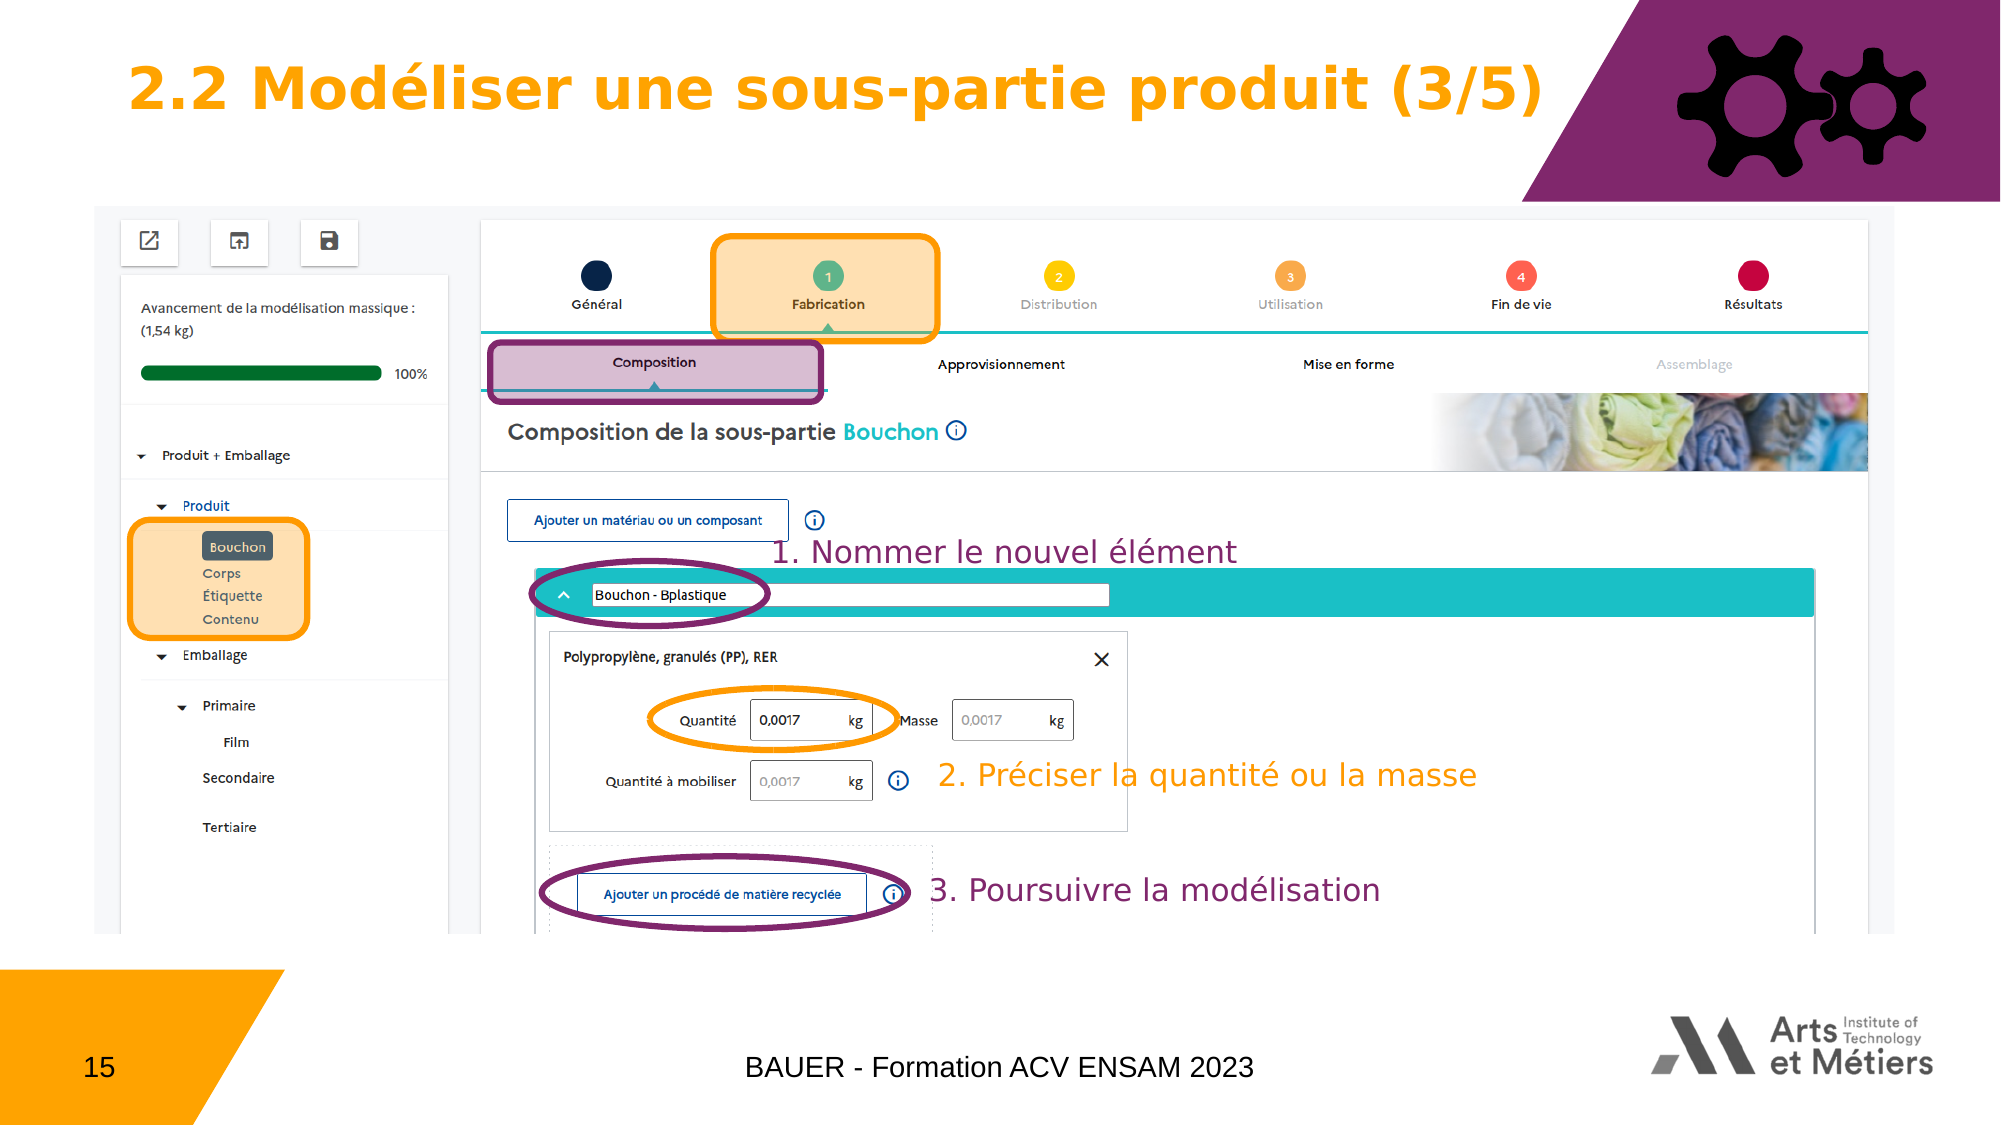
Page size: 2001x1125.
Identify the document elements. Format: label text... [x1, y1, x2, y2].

title 2.2 Modéliser une sous-partie produit (3/5) [112, 51, 1607, 166]
text_box 2. Préciser la quantité ou la masse [922, 750, 1501, 810]
text_box 1. Nommer le nouvel élément [755, 527, 1276, 597]
picture [1677, 35, 1927, 178]
text_box [129, 519, 308, 638]
picture [94, 206, 1895, 934]
text_box 3. Poursuivre la modélisation [913, 865, 1434, 917]
picture [1631, 997, 1952, 1093]
text_box [490, 236, 938, 402]
